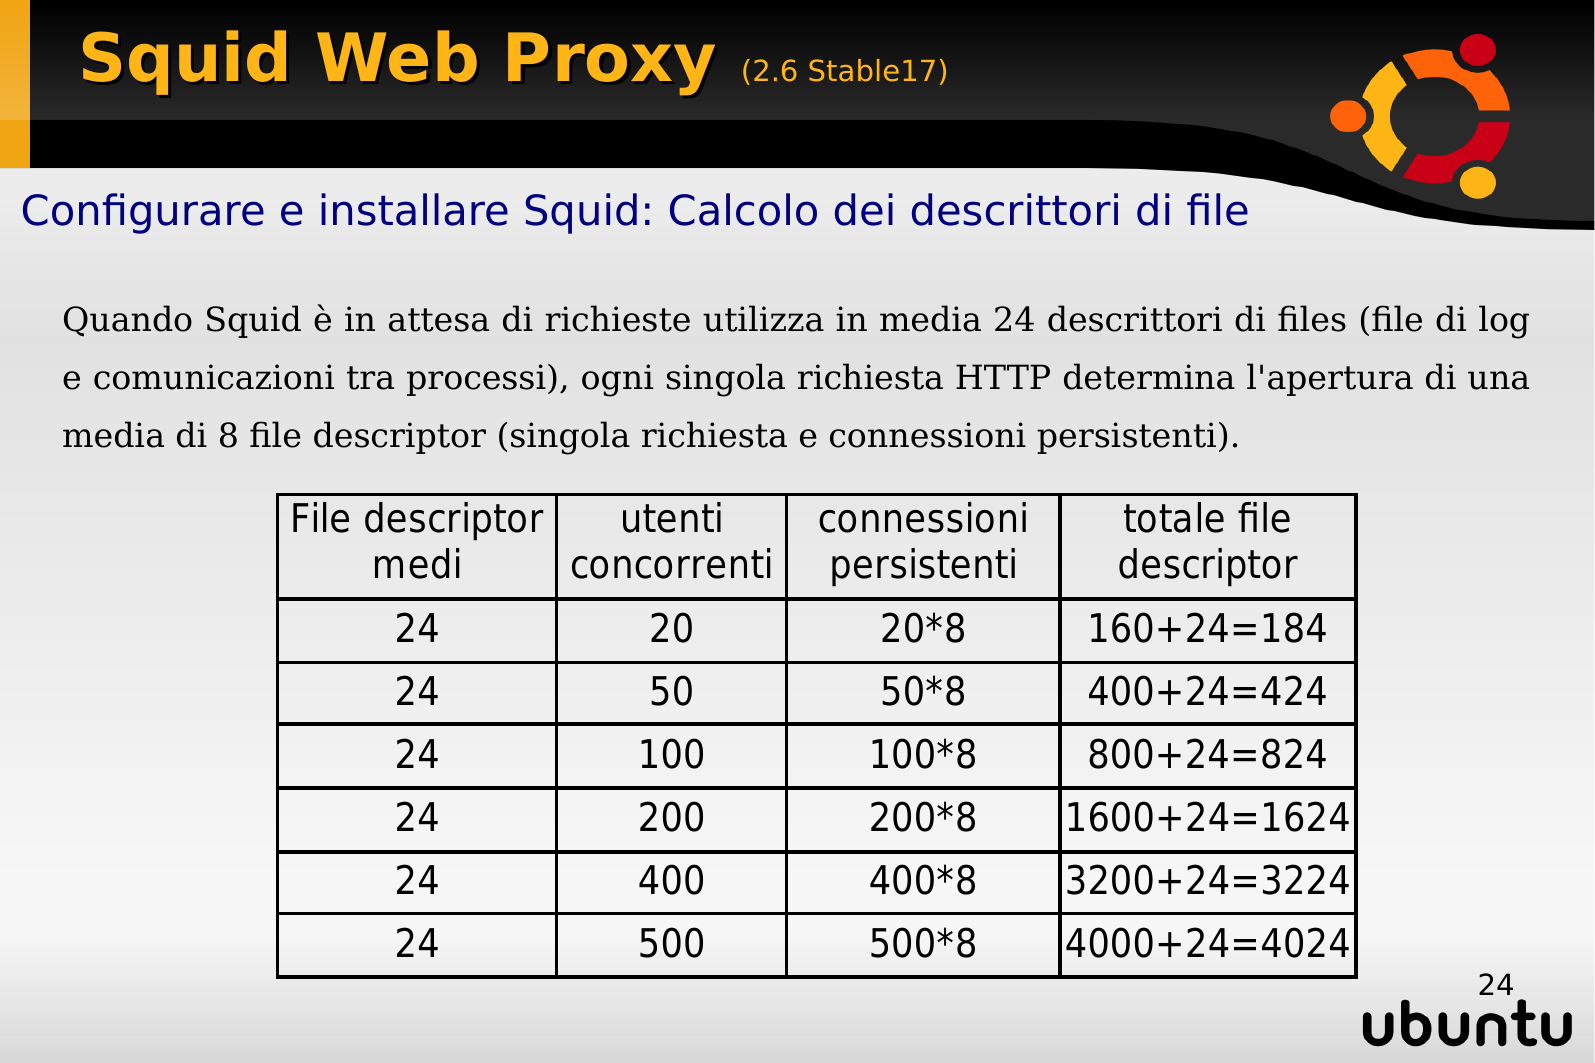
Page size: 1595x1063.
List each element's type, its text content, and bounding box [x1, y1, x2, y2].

text_box Quando Squid è in attesa di richieste utilizza in media 24 descrittori di files (file di log e comunicazioni tra processi), ogni singola richiesta HTTP determina l'apertura di una media di 8 file descriptor (singola richiesta e connessioni persistenti). [59, 274, 1536, 986]
chart [275, 492, 1359, 980]
picture [0, 0, 1595, 1063]
text_box Configurare e installare Squid: Calcolo dei descrittori di file [17, 178, 1554, 243]
text_box Squid Web Proxy (2.6 Stable17) [23, 11, 1004, 105]
